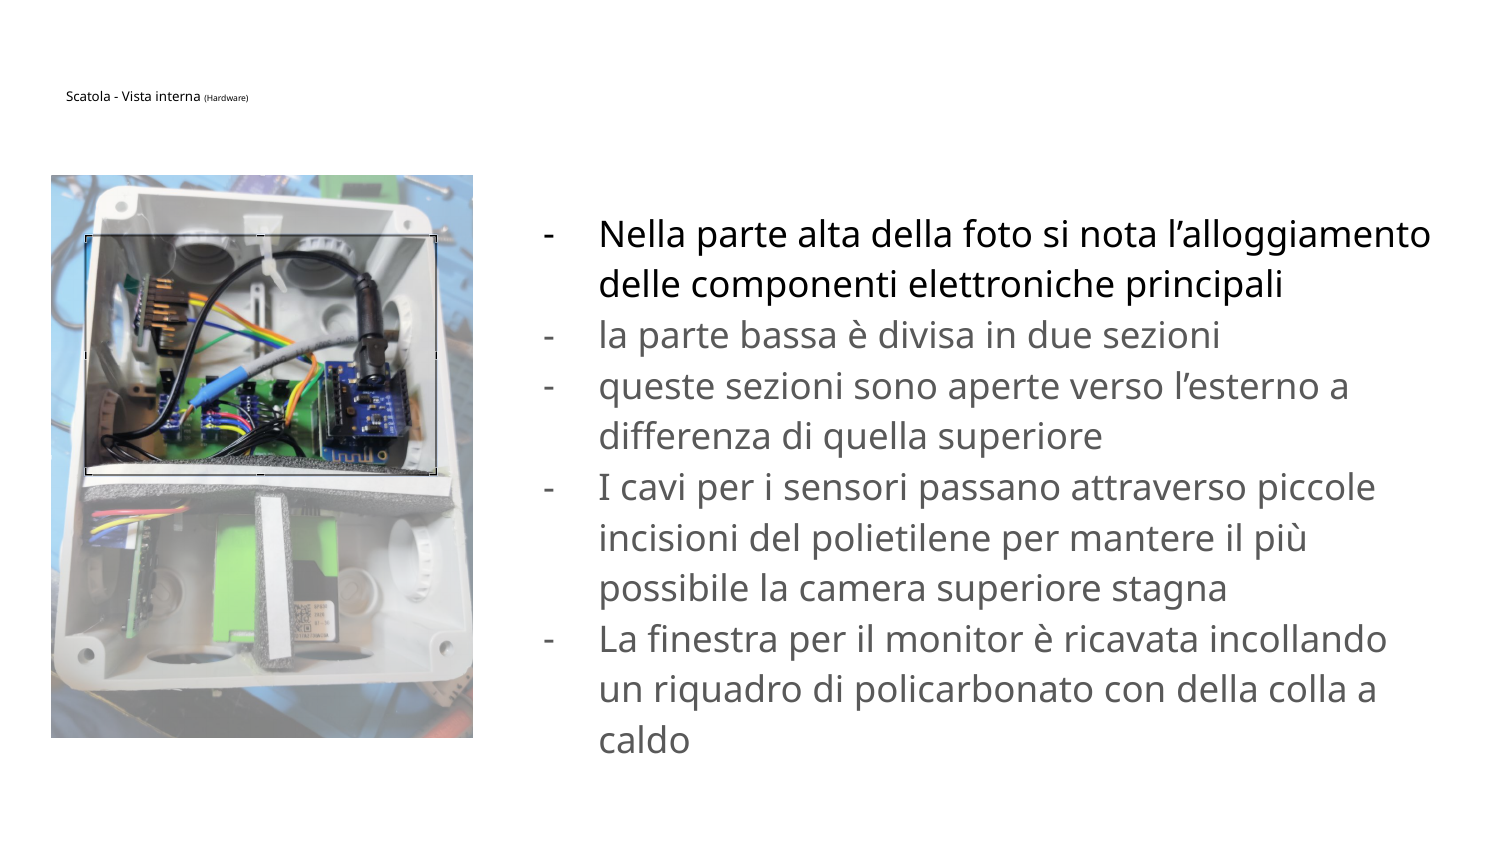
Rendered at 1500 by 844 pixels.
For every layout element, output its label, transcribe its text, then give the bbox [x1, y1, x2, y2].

title Scatola - Vista interna (Hardware) [51, 72, 1449, 152]
picture [51, 175, 473, 738]
list Nella parte alta della foto si nota l’alloggiamento delle componenti elettroniche principali la parte bassa è divisa in due sezioni queste sezioni sono aperte verso l’esterno a differenza di quella superiore I cavi per i sensori passano attraverso piccole incisioni del polietilene per mantere il più possibile la camera superiore stagna La finestra per il monitor è ricavata incollando un riquadro di policarbonato con della colla a caldo [509, 189, 1449, 824]
